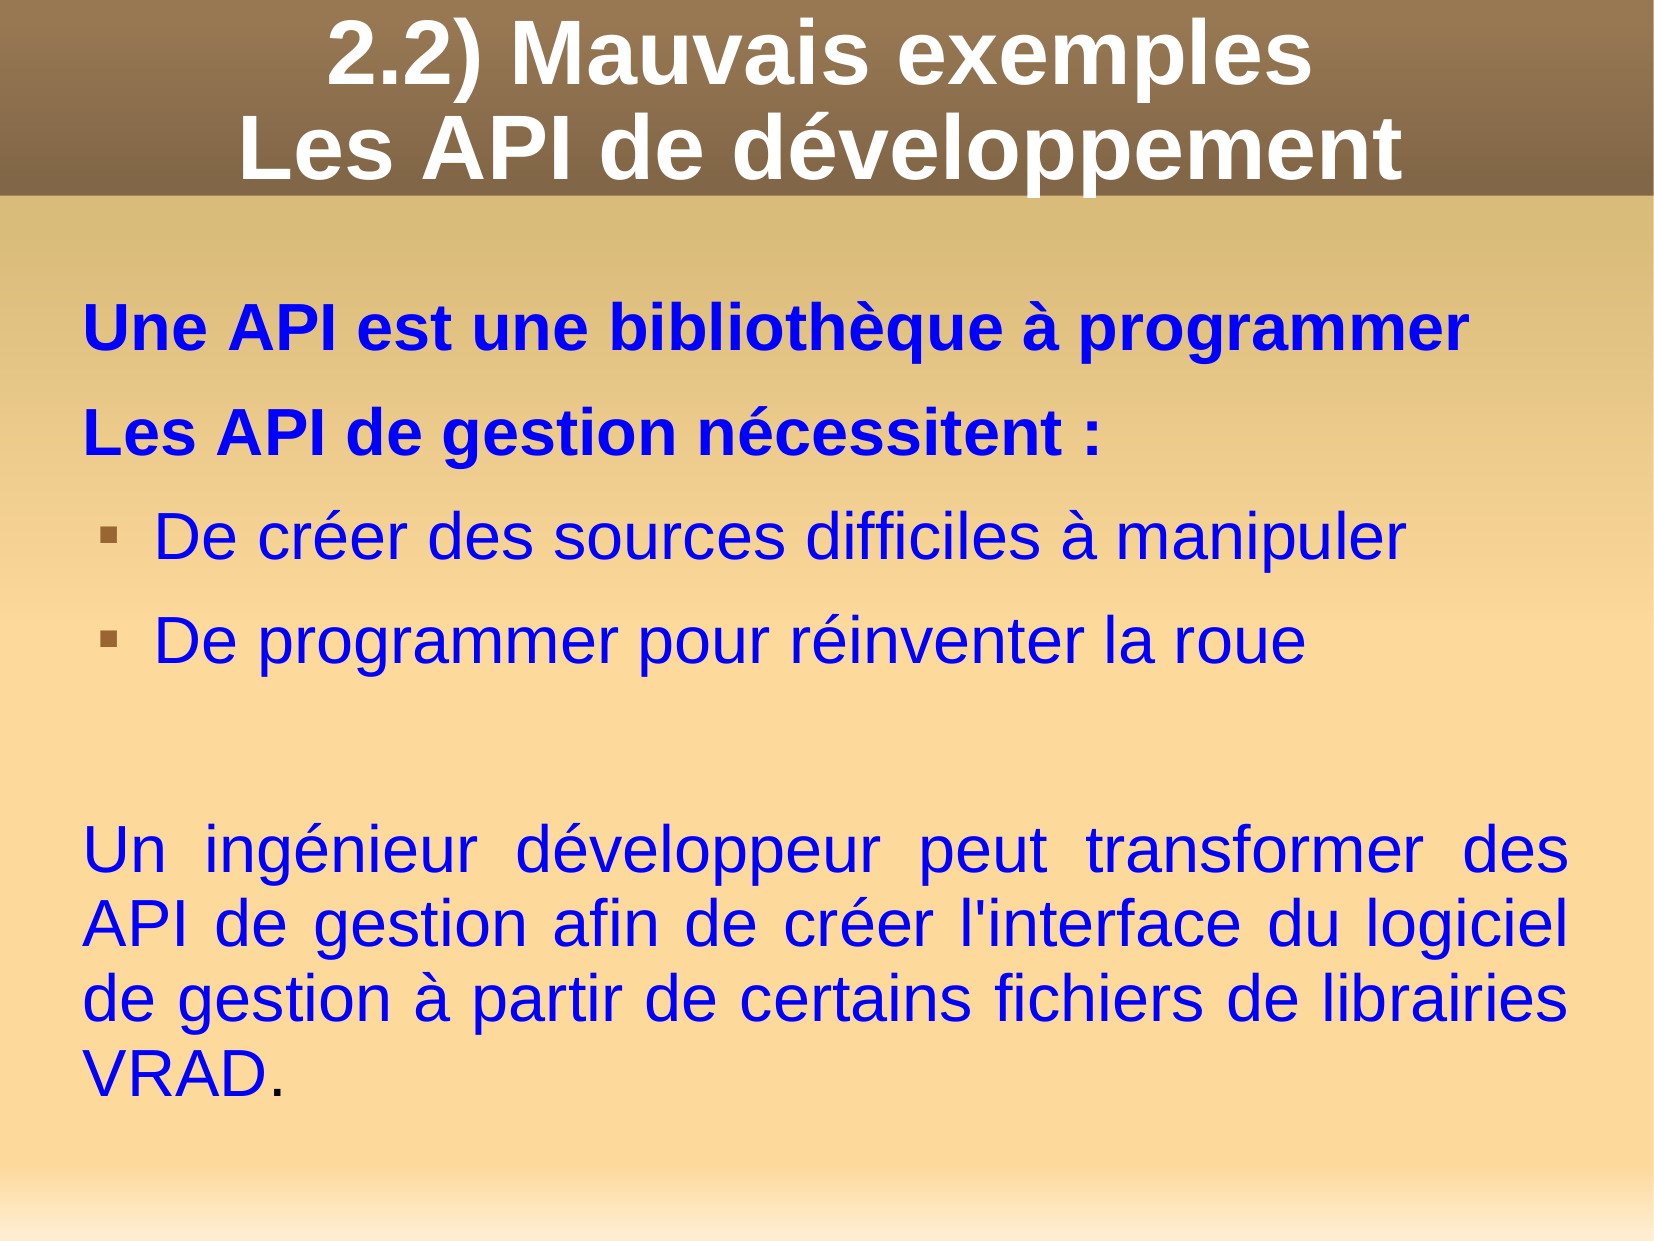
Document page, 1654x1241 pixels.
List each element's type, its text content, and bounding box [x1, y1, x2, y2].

title 2.2) Mauvais exemples Les API de développement [76, 4, 1565, 203]
list Une API est une bibliothèque à programmer Les API de gestion nécessitent : De créer des sources difficiles à manipuler De programmer pour réinventer la roue Un ingénieur développeur peut transformer des API de gestion afin de créer l'interface du logiciel de gestion à partir de certains fichiers de librairies VRAD. [82, 290, 1571, 1111]
picture [0, 0, 1654, 1241]
